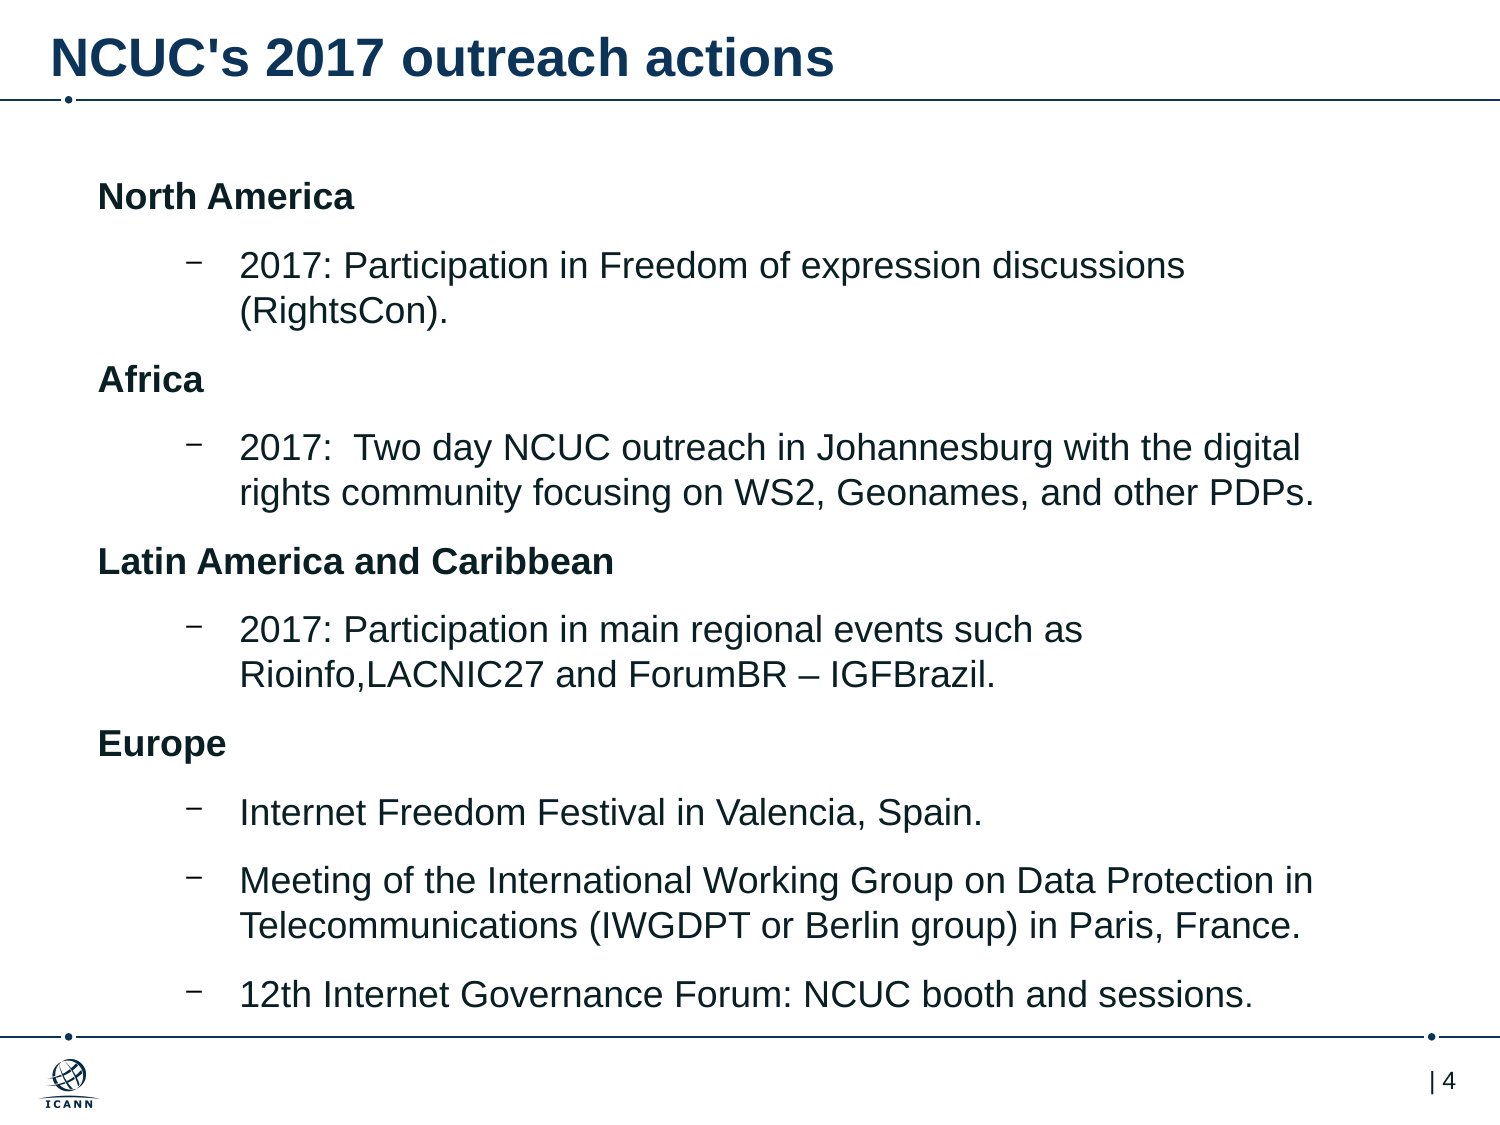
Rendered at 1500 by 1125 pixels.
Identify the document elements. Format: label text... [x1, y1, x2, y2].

picture [38, 1059, 100, 1108]
list North America 2017: Participation in Freedom of expression discussions (RightsCon). Africa 2017: Two day NCUC outreach in Johannesburg with the digital rights community focusing on WS2, Geonames, and other PDPs. Latin America and Caribbean 2017: Participation in main regional events such as Rioinfo,LACNIC27 and ForumBR – IGFBrazil. Europe Internet Freedom Festival in Valencia, Spain. Meeting of the International Working Group on Data Protection in Telecommunications (IWGDPT or Berlin group) in Paris, France. 12th Internet Governance Forum: NCUC booth and sessions. [82, 164, 1381, 915]
title NCUC's 2017 outreach actions [35, 15, 1351, 89]
